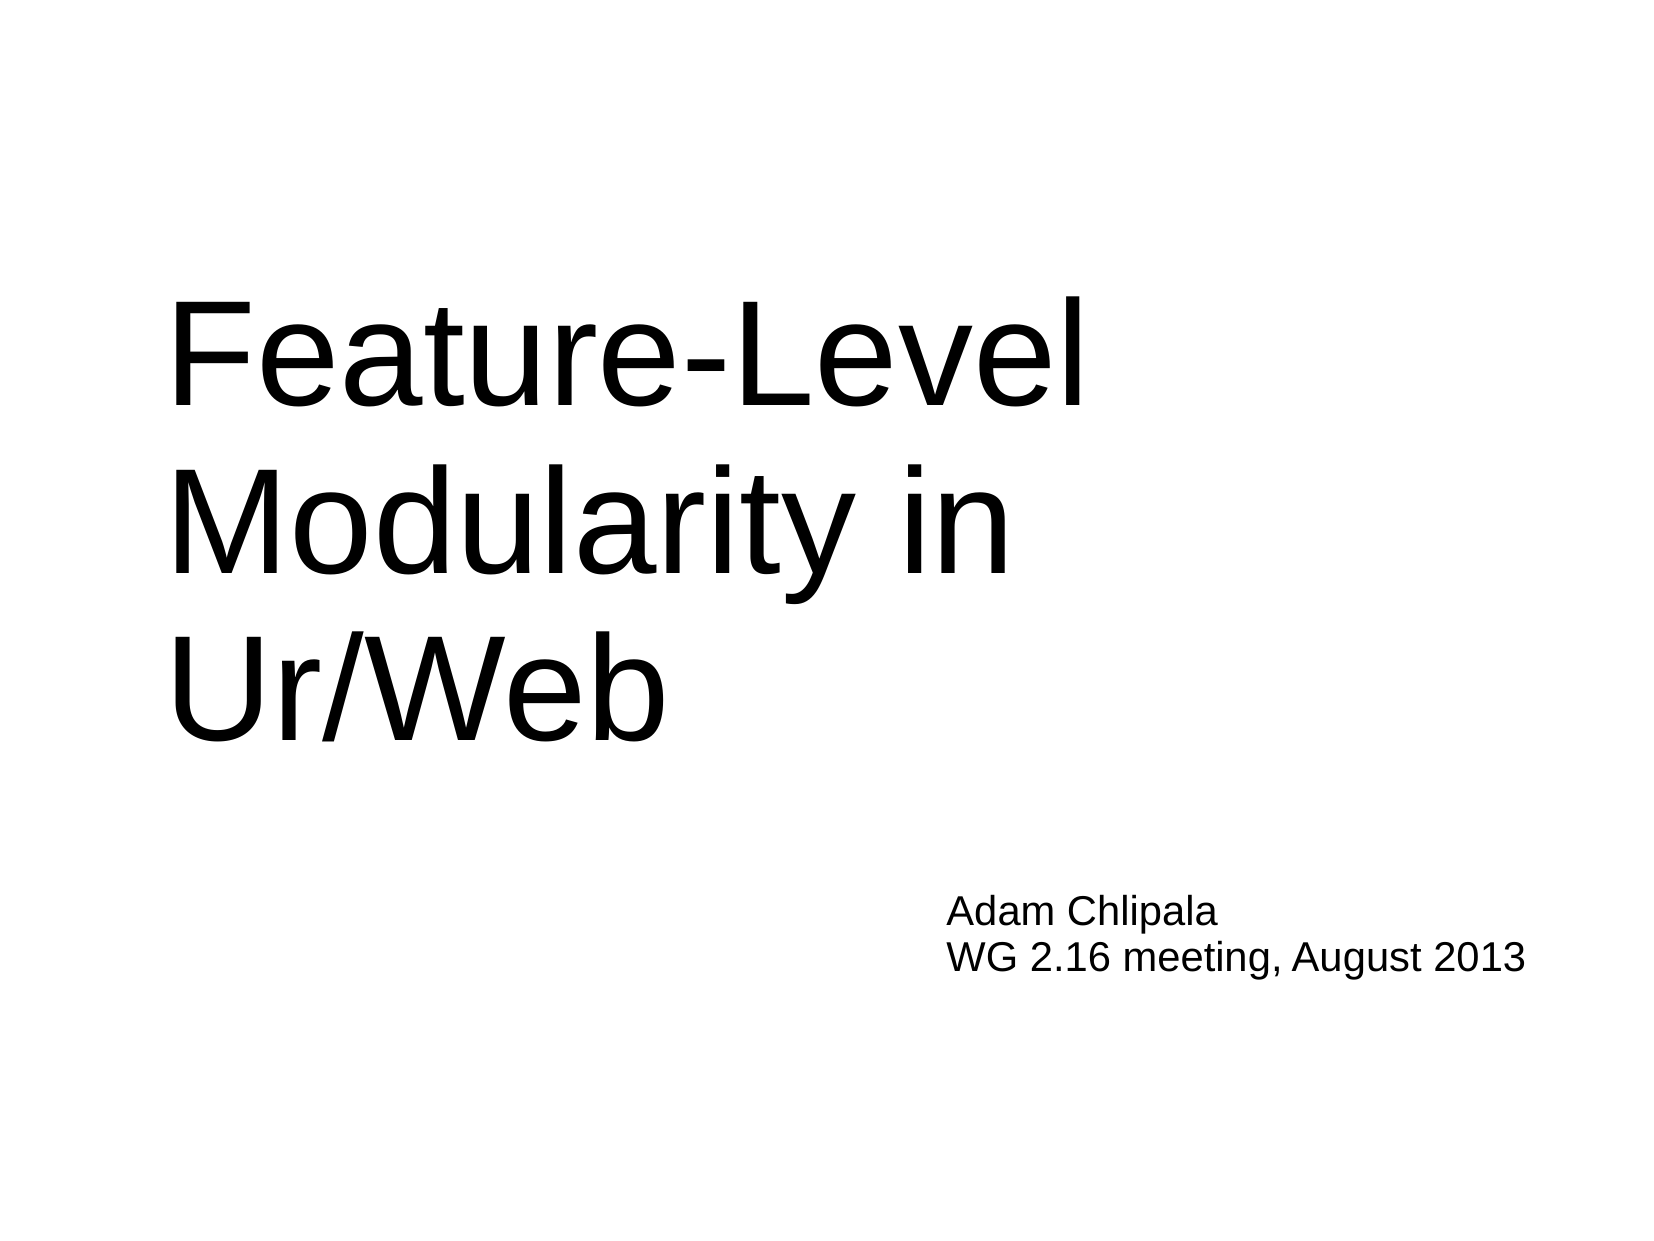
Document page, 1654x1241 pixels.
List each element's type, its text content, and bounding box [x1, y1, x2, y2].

text_box Adam Chlipala WG 2.16 meeting, August 2013 [931, 880, 1570, 988]
text_box Feature-Level Modularity in Ur/Web [150, 262, 1463, 780]
